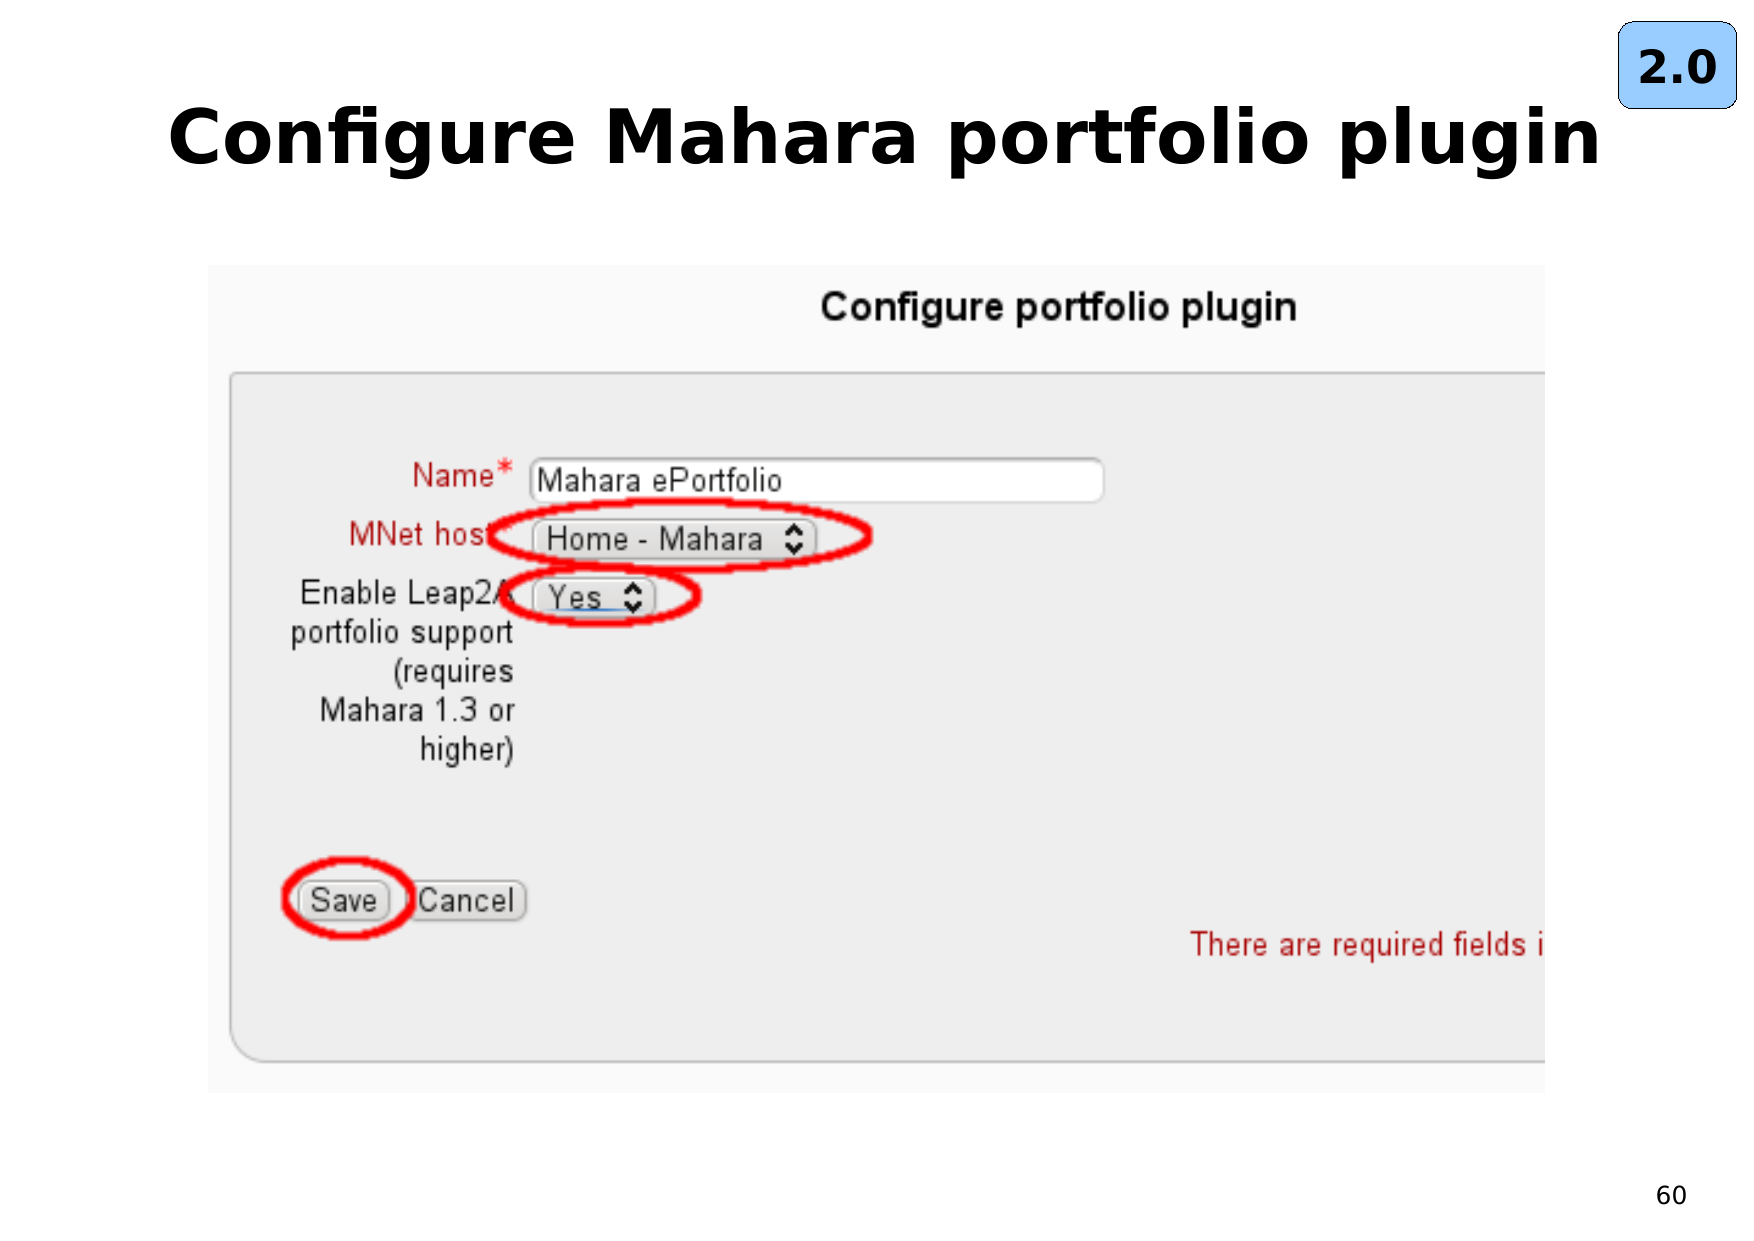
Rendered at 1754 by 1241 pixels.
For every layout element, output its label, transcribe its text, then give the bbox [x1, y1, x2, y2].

title Configure Mahara portfolio plugin [59, 50, 1713, 227]
picture [208, 265, 1545, 1093]
text_box 2.0 [1618, 21, 1737, 109]
